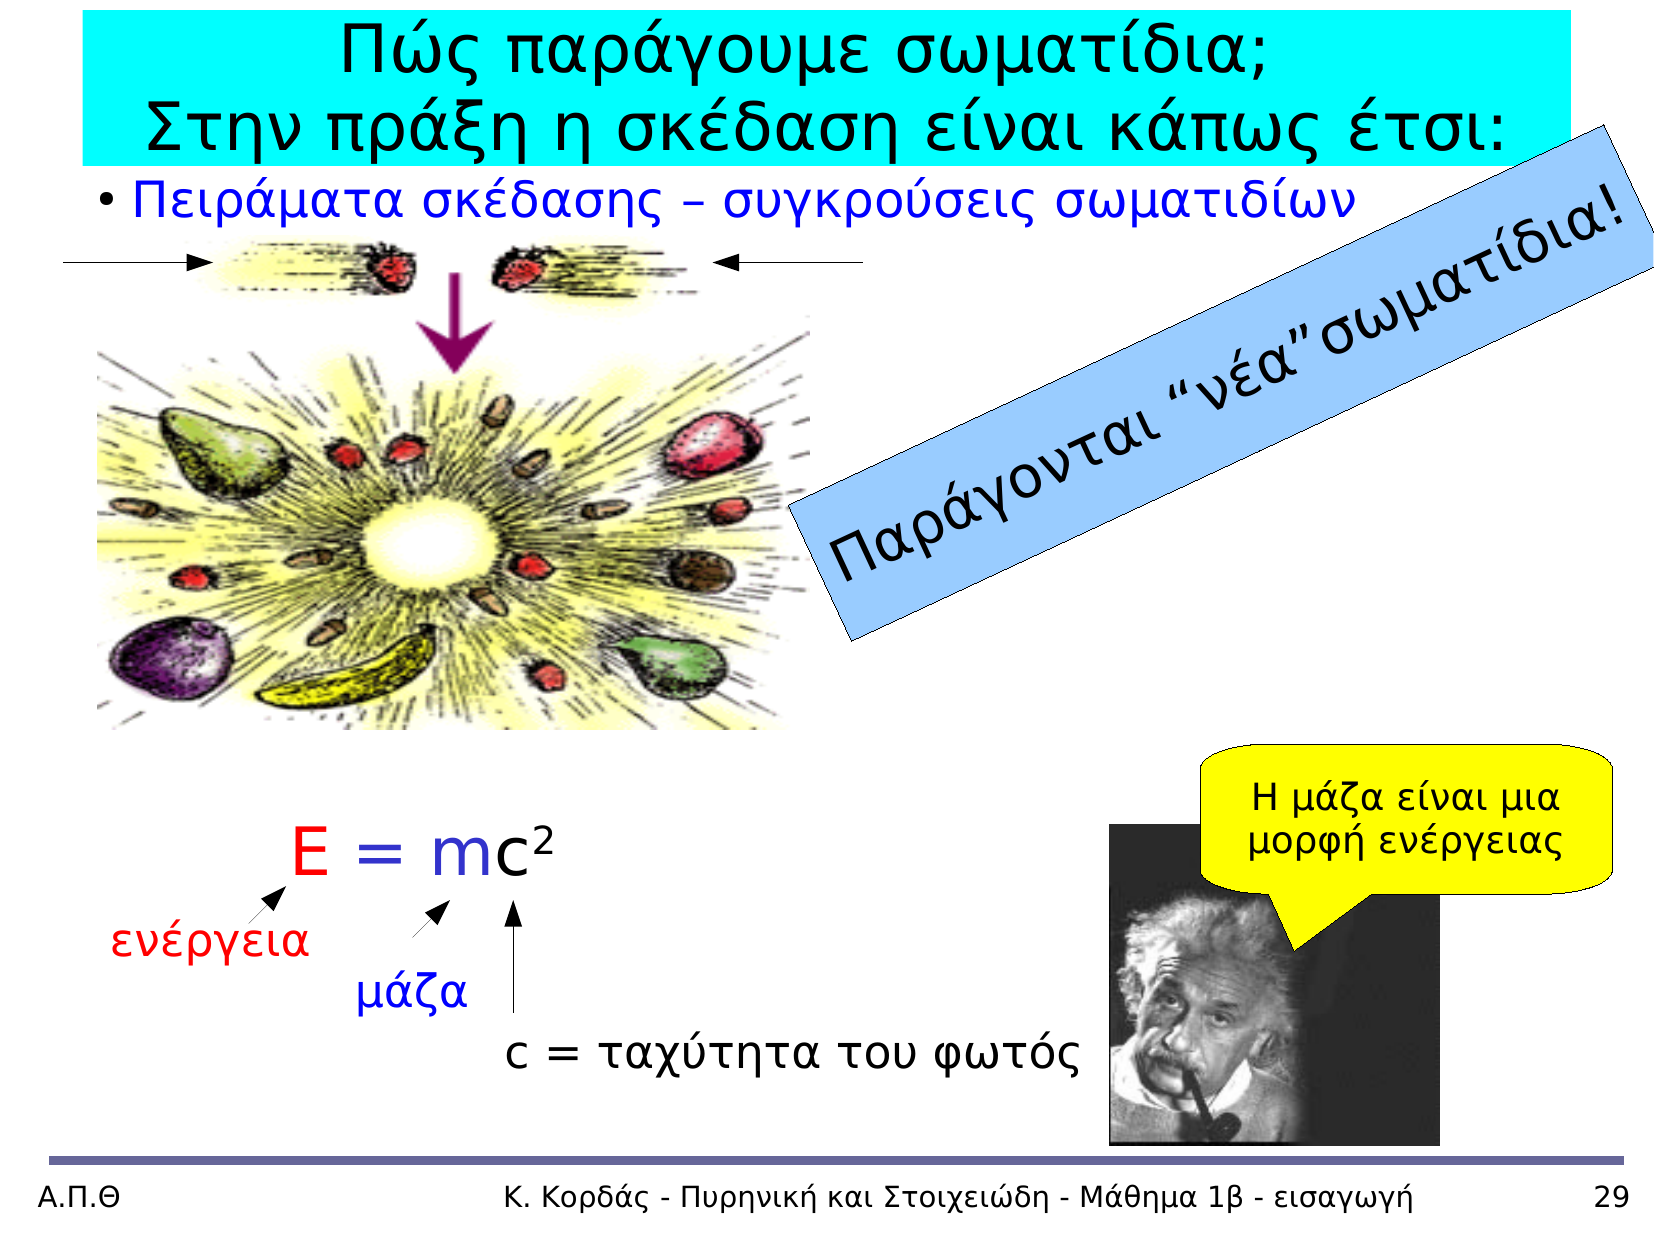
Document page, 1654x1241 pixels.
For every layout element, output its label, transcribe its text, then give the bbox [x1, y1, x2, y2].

text_box c = ταχύτητα του φωτός [489, 1018, 1099, 1088]
text_box Παράγονται “νέα”σωματίδια! [788, 124, 1654, 642]
picture [1109, 824, 1440, 1146]
text_box μάζα [340, 957, 485, 1026]
text_box Η μάζα είναι μια μορφή ενέργειας [1200, 744, 1613, 952]
title Πώς παράγουμε σωματίδια; Στην πράξη η σκέδαση είναι κάπως έτσι: [82, 10, 1571, 166]
text_box ενέργεια [94, 906, 326, 976]
picture [97, 238, 810, 730]
text_box E = mc2 [274, 805, 734, 899]
text_box Πειράματα σκέδασης – συγκρούσεις σωματιδίων [82, 163, 1373, 238]
